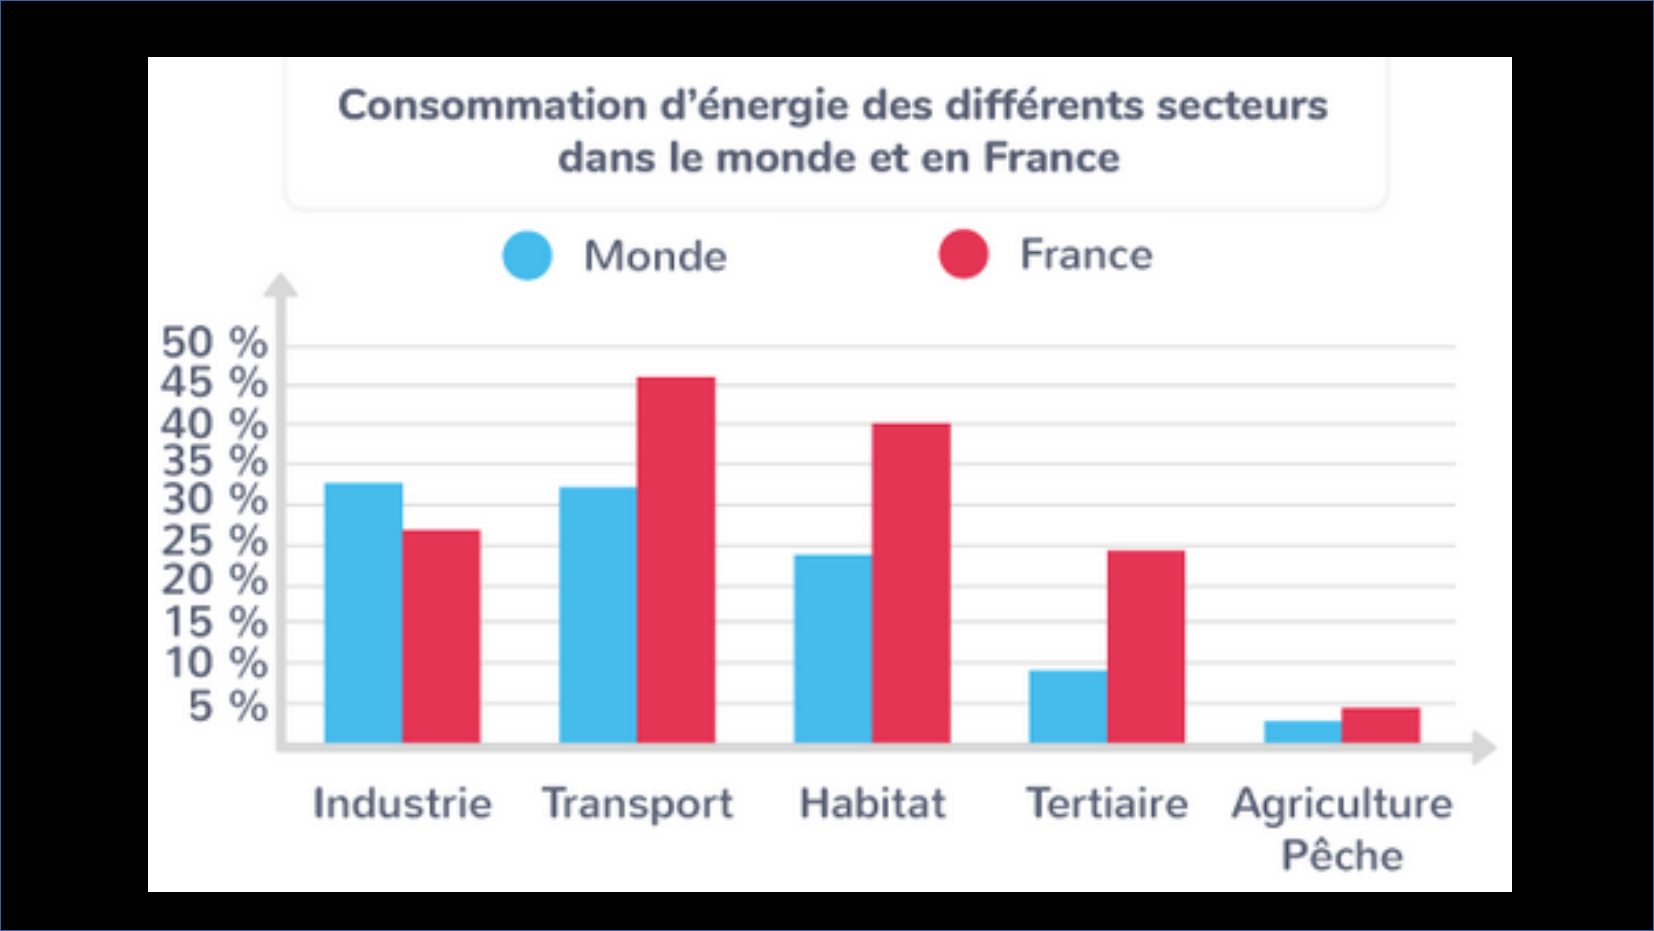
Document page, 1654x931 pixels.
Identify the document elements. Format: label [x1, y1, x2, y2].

picture [148, 57, 1512, 892]
text_box [0, 0, 1654, 931]
